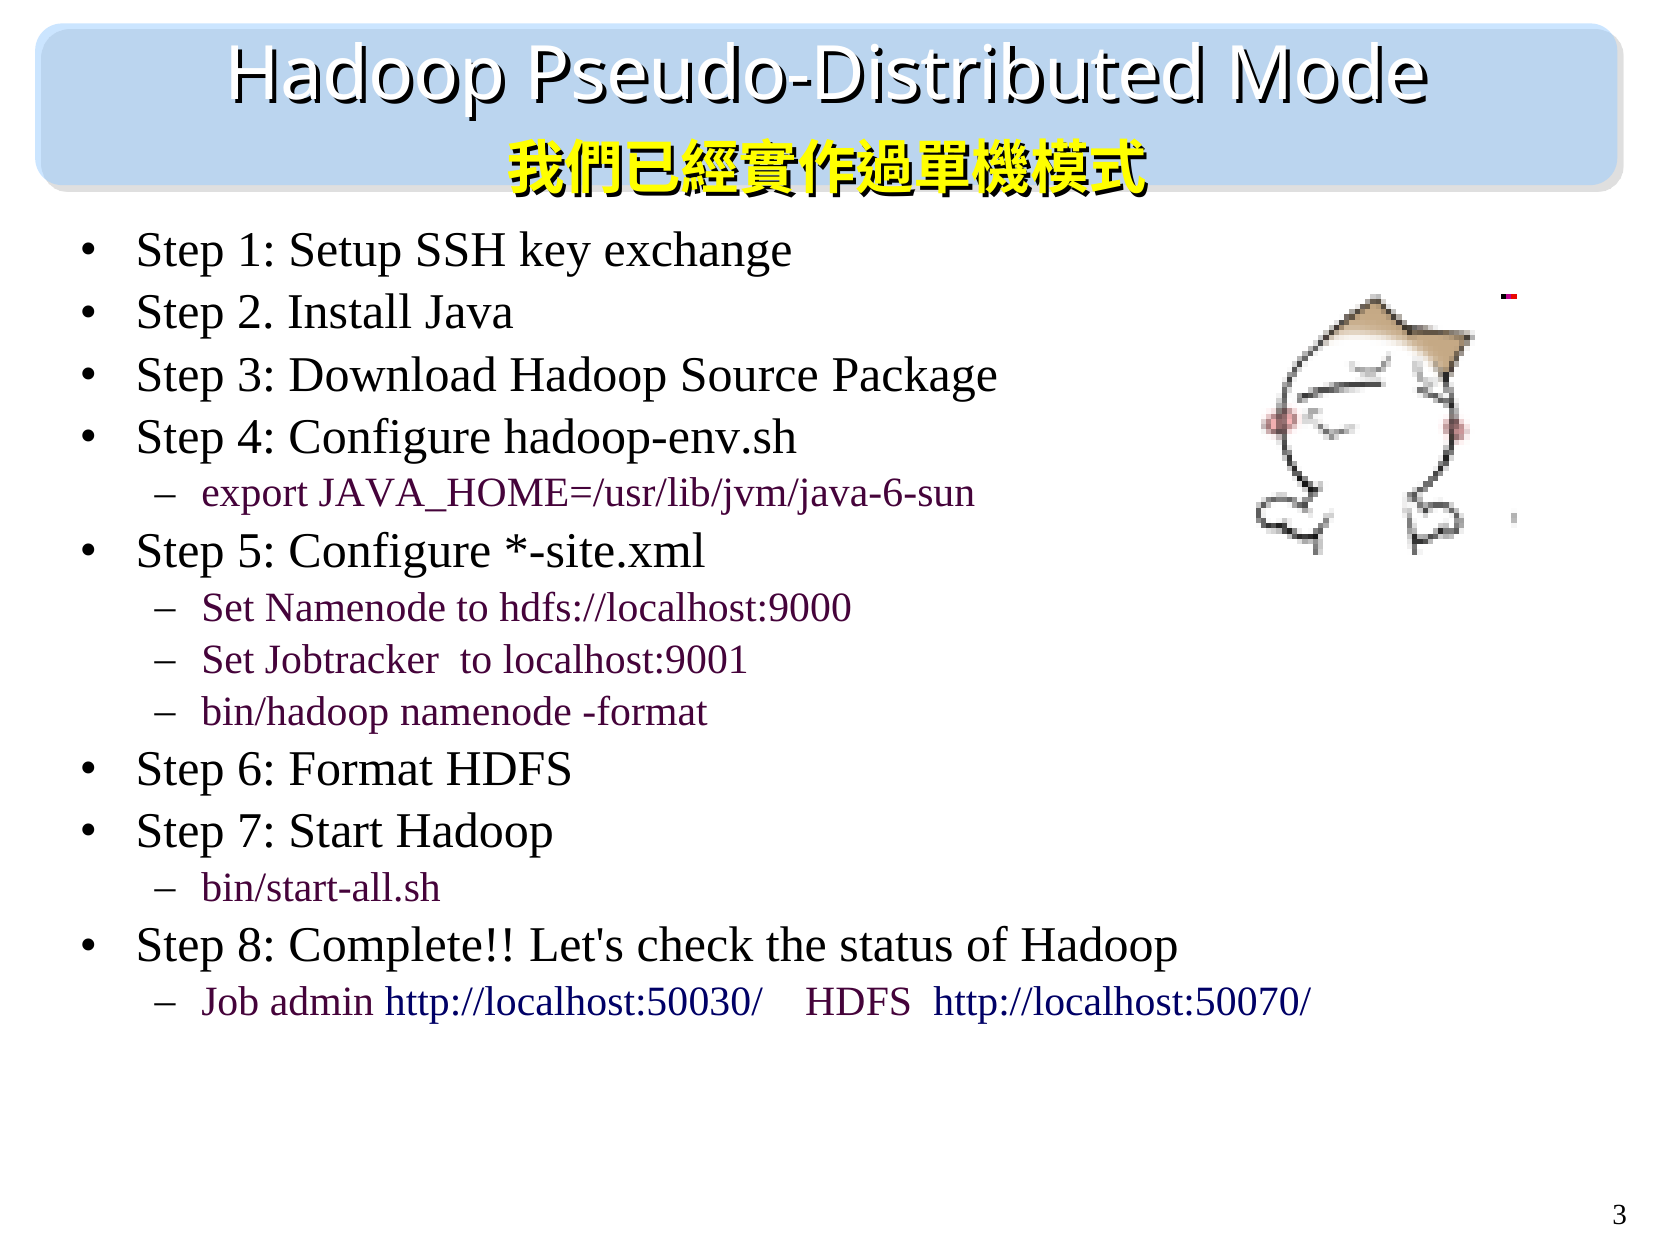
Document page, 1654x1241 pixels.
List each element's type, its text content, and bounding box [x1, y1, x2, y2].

text_box [35, 23, 1618, 186]
picture [1256, 294, 1517, 555]
list Step 1: Setup SSH key exchange Step 2. Install Java Step 3: Download Hadoop Source Package Step 4: Configure hadoop-env.sh export JAVA_HOME=/usr/lib/jvm/java-6-sun Step 5: Configure *-site.xml Set Namenode to hdfs://localhost:9000 Set Jobtracker to localhost:9001 bin/hadoop namenode -format Step 6: Format HDFS Step 7: Start Hadoop bin/start-all.sh Step 8: Complete!! Let's check the status of Hadoop Job admin http://localhost:50030/ HDFS http://localhost:50070/ [64, 219, 1595, 1152]
title Hadoop Pseudo-Distributed Mode 我們已經實作過單機模式 [123, 24, 1530, 200]
